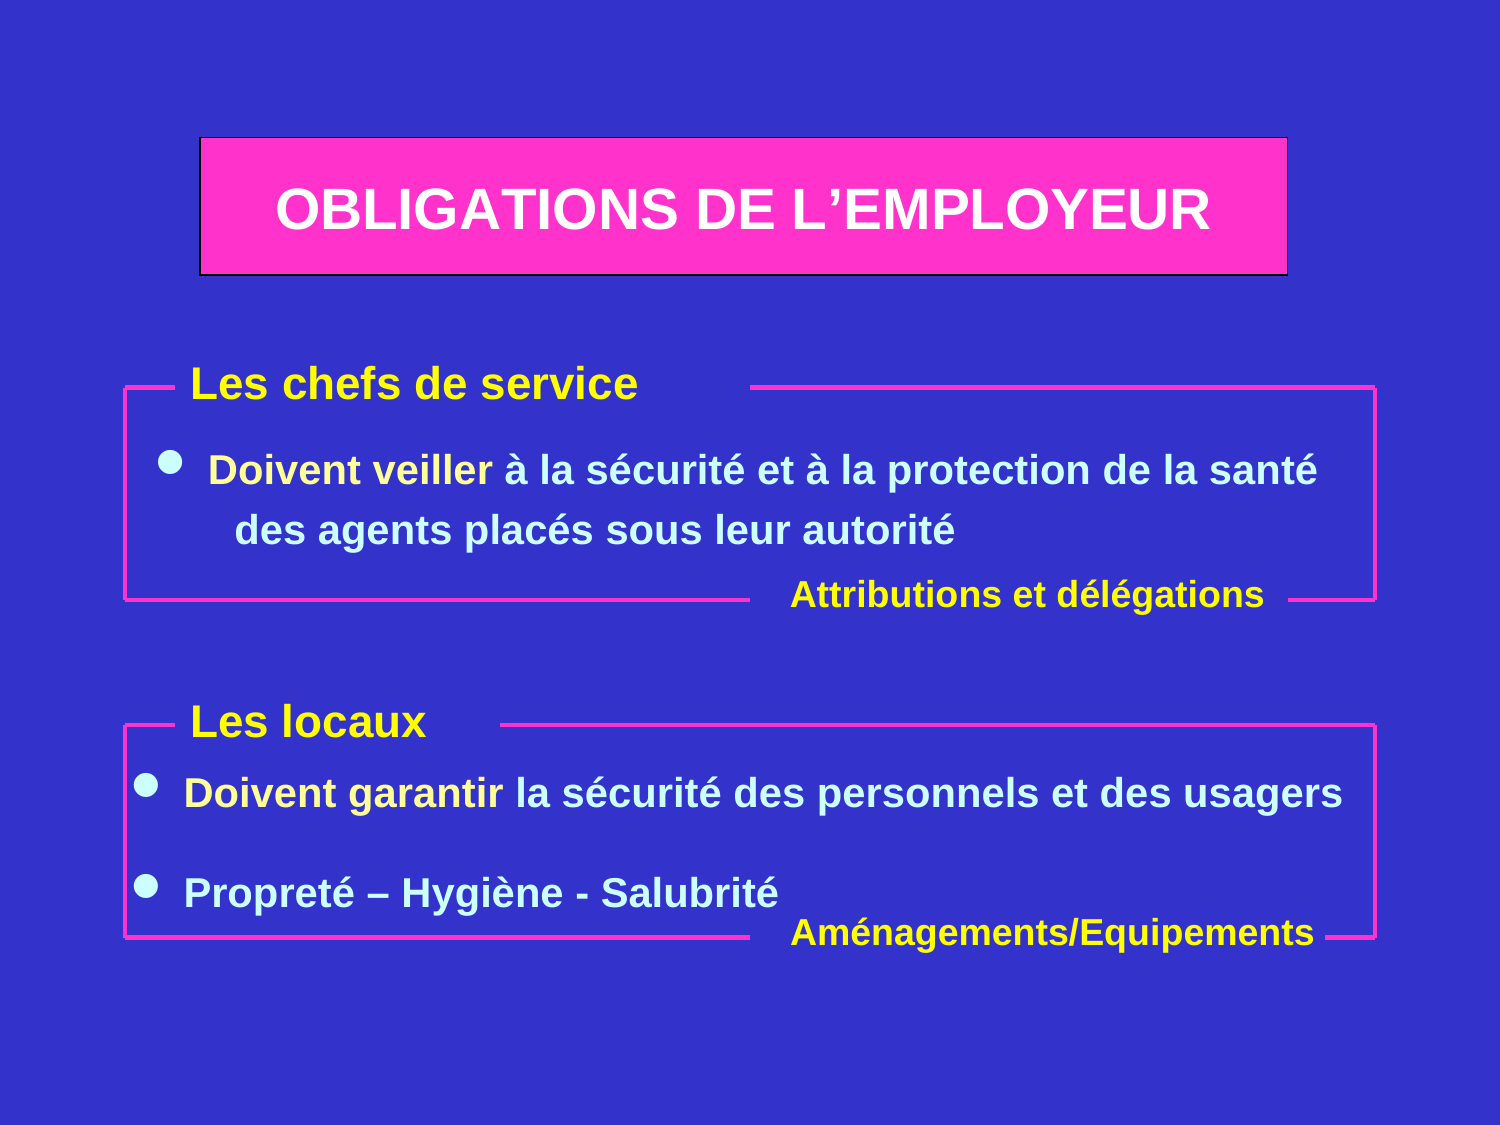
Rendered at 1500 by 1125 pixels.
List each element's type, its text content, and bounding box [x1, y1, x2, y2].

text_box Doivent veiller à la sécurité et à la protection de la santé des agents placés sous leur autorité [127, 424, 1355, 561]
text_box OBLIGATIONS DE L’EMPLOYEUR [199, 137, 1288, 275]
text_box Aménagements/Equipements [775, 899, 1330, 961]
text_box Les locaux [175, 683, 454, 755]
text_box Attributions et délégations [774, 562, 1281, 623]
text_box Doivent garantir la sécurité des personnels et des usagers Propreté – Hygiène - Salubrité [83, 758, 1359, 974]
text_box Les chefs de service [175, 346, 666, 417]
